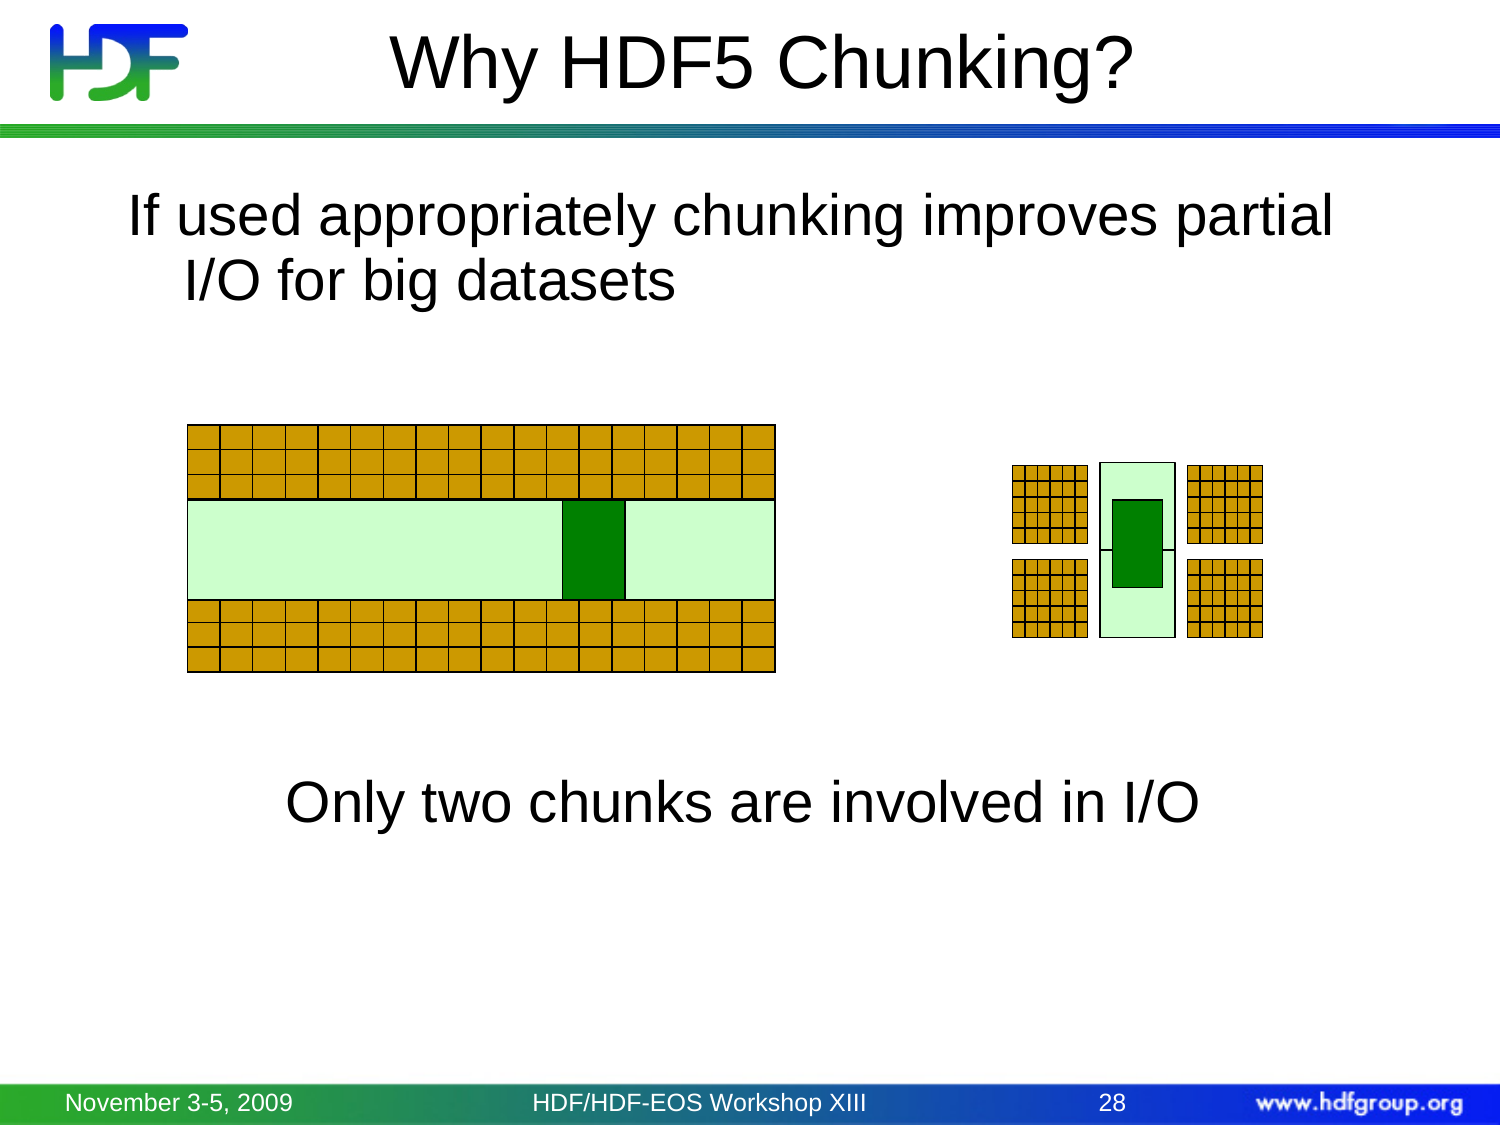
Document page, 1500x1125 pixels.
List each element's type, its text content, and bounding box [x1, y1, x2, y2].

text_box [1051, 529, 1062, 544]
text_box [1201, 498, 1212, 512]
text_box [1100, 462, 1176, 638]
text_box [221, 450, 252, 474]
text_box [1187, 482, 1199, 496]
text_box [1012, 575, 1024, 590]
text_box [1038, 498, 1049, 512]
text_box [286, 475, 317, 498]
text_box [1012, 528, 1024, 544]
text_box [449, 623, 480, 646]
text_box [678, 648, 709, 672]
text_box [1187, 559, 1263, 638]
text_box [1187, 465, 1200, 480]
text_box [1038, 465, 1050, 480]
text_box [515, 475, 546, 498]
text_box [743, 450, 775, 474]
text_box [580, 648, 611, 672]
text_box [1076, 591, 1088, 605]
text_box [1238, 559, 1249, 574]
text_box [1226, 576, 1237, 590]
text_box [1213, 591, 1224, 605]
text_box [482, 475, 513, 498]
text_box [187, 424, 775, 449]
text_box [1038, 529, 1049, 544]
text_box [1038, 591, 1049, 605]
text_box [319, 450, 350, 474]
text_box [351, 648, 383, 672]
text_box [188, 648, 219, 672]
text_box [1063, 607, 1074, 621]
text_box [1026, 576, 1037, 590]
text_box [1051, 513, 1062, 527]
text_box [1187, 591, 1199, 605]
text_box [1063, 576, 1074, 590]
text_box [1213, 529, 1224, 544]
text_box [1076, 498, 1088, 512]
text_box [482, 648, 513, 672]
text_box [1201, 559, 1212, 574]
text_box [384, 623, 415, 646]
text_box [710, 475, 741, 498]
text_box [187, 499, 775, 622]
text_box [1038, 607, 1049, 621]
text_box [1201, 607, 1212, 621]
text_box [286, 623, 317, 646]
text_box [1226, 465, 1237, 480]
text_box [319, 475, 350, 498]
text_box [515, 450, 546, 474]
text_box [351, 623, 383, 646]
text_box [547, 450, 578, 474]
text_box [1226, 513, 1237, 527]
text_box [678, 623, 709, 646]
text_box [384, 450, 415, 474]
text_box [710, 450, 741, 474]
text_box [743, 648, 775, 672]
text_box [1238, 607, 1249, 621]
text_box [515, 648, 546, 672]
text_box [1063, 498, 1074, 512]
text_box [1238, 576, 1249, 590]
text_box [1076, 559, 1088, 574]
text_box [1076, 513, 1088, 527]
text_box [319, 623, 350, 646]
text_box [1226, 498, 1237, 512]
text_box [1038, 559, 1049, 574]
text_box [580, 450, 611, 474]
text_box [1051, 559, 1062, 574]
text_box [1012, 591, 1024, 605]
text_box [1026, 529, 1037, 544]
text_box [1201, 529, 1212, 544]
text_box [221, 475, 252, 498]
text_box [286, 450, 317, 474]
text_box [645, 450, 676, 474]
text_box [580, 623, 611, 646]
text_box [515, 623, 546, 646]
text_box [1187, 529, 1199, 544]
text_box [1063, 482, 1074, 496]
text_box [1226, 591, 1237, 605]
text_box [221, 623, 252, 646]
text_box HDF/HDF-EOS Workshop XIII [374, 1087, 1026, 1125]
text_box [1201, 513, 1212, 527]
text_box [1226, 559, 1237, 574]
text_box [1026, 607, 1037, 621]
text_box [645, 475, 676, 498]
text_box [1076, 607, 1088, 621]
text_box [482, 623, 513, 646]
text_box [253, 475, 285, 498]
text_box [1213, 559, 1224, 574]
text_box [1051, 607, 1062, 621]
text_box [1201, 465, 1212, 480]
text_box [743, 475, 775, 498]
text_box [1213, 465, 1225, 480]
text_box [1187, 607, 1199, 621]
text_box [1251, 465, 1263, 544]
text_box [1213, 576, 1224, 590]
text_box November 3-5, 2009 [49, 1087, 363, 1125]
text_box [1051, 591, 1062, 605]
text_box [384, 475, 415, 498]
text_box [1187, 576, 1199, 590]
text_box [1076, 576, 1088, 590]
text_box [417, 623, 448, 646]
text_box [1026, 482, 1037, 496]
text_box [1238, 529, 1249, 544]
text_box [1226, 482, 1237, 496]
text_box [678, 450, 709, 474]
text_box [613, 475, 644, 498]
text_box [1226, 529, 1237, 544]
text_box [1012, 465, 1025, 480]
text_box [1051, 465, 1062, 480]
text_box [1038, 576, 1049, 590]
text_box [547, 475, 578, 498]
text_box [1187, 559, 1199, 574]
text_box [1238, 591, 1249, 605]
text_box [1026, 559, 1037, 574]
text_box [221, 648, 252, 672]
text_box [1238, 498, 1249, 512]
text_box Only two chunks are involved in I/O [237, 762, 1251, 844]
text_box [1012, 622, 1088, 638]
text_box [1012, 513, 1024, 527]
text_box <number> [1049, 1087, 1176, 1125]
text_box [1063, 465, 1075, 480]
text_box [286, 648, 317, 672]
text_box [1238, 482, 1249, 496]
text_box [417, 475, 448, 498]
text_box [1012, 497, 1024, 512]
text_box [645, 623, 676, 646]
text_box [1226, 607, 1237, 621]
text_box [1201, 591, 1212, 605]
text_box [1026, 591, 1037, 605]
text_box [188, 450, 219, 474]
text_box [1213, 498, 1224, 512]
text_box [1076, 465, 1088, 480]
text_box [678, 475, 709, 498]
text_box [449, 648, 480, 672]
picture [0, 0, 1500, 1125]
text_box [1201, 576, 1212, 590]
text_box [1213, 607, 1224, 621]
text_box [1038, 482, 1049, 496]
text_box [1187, 498, 1199, 512]
text_box [188, 475, 219, 498]
text_box [580, 475, 611, 498]
text_box [1187, 513, 1199, 527]
text_box [1051, 482, 1062, 496]
text_box [1201, 482, 1212, 496]
text_box [1063, 559, 1074, 574]
text_box [1026, 498, 1037, 512]
text_box [384, 648, 415, 672]
text_box [547, 623, 578, 646]
text_box [188, 623, 219, 646]
text_box [613, 648, 644, 672]
text_box [319, 648, 350, 672]
text_box [1051, 498, 1062, 512]
list If used appropriately chunking improves partial I/O for big datasets [112, 174, 1438, 481]
text_box [1076, 529, 1088, 544]
text_box [613, 450, 644, 474]
text_box [1026, 465, 1037, 480]
text_box [1213, 513, 1224, 527]
text_box [710, 648, 741, 672]
text_box [417, 648, 448, 672]
text_box [449, 450, 480, 474]
text_box [449, 475, 480, 498]
text_box [253, 623, 285, 646]
text_box [613, 623, 644, 646]
text_box [1063, 591, 1074, 605]
text_box [710, 623, 741, 646]
text_box [417, 450, 448, 474]
text_box [351, 475, 383, 498]
text_box [1063, 529, 1074, 544]
text_box [1012, 481, 1024, 496]
text_box [547, 648, 578, 672]
text_box [1012, 606, 1024, 621]
text_box [1213, 482, 1224, 496]
text_box [482, 450, 513, 474]
text_box [1063, 513, 1074, 527]
text_box [1012, 559, 1024, 574]
text_box [351, 450, 383, 474]
text_box [1076, 482, 1088, 496]
text_box [253, 450, 285, 474]
text_box [253, 648, 285, 672]
text_box [645, 648, 676, 672]
text_box [1026, 513, 1037, 527]
text_box [1238, 513, 1249, 527]
text_box [1238, 465, 1250, 480]
text_box [1038, 513, 1049, 527]
title Why HDF5 Chunking? [187, 13, 1338, 113]
text_box [743, 623, 775, 646]
text_box [1051, 576, 1062, 590]
